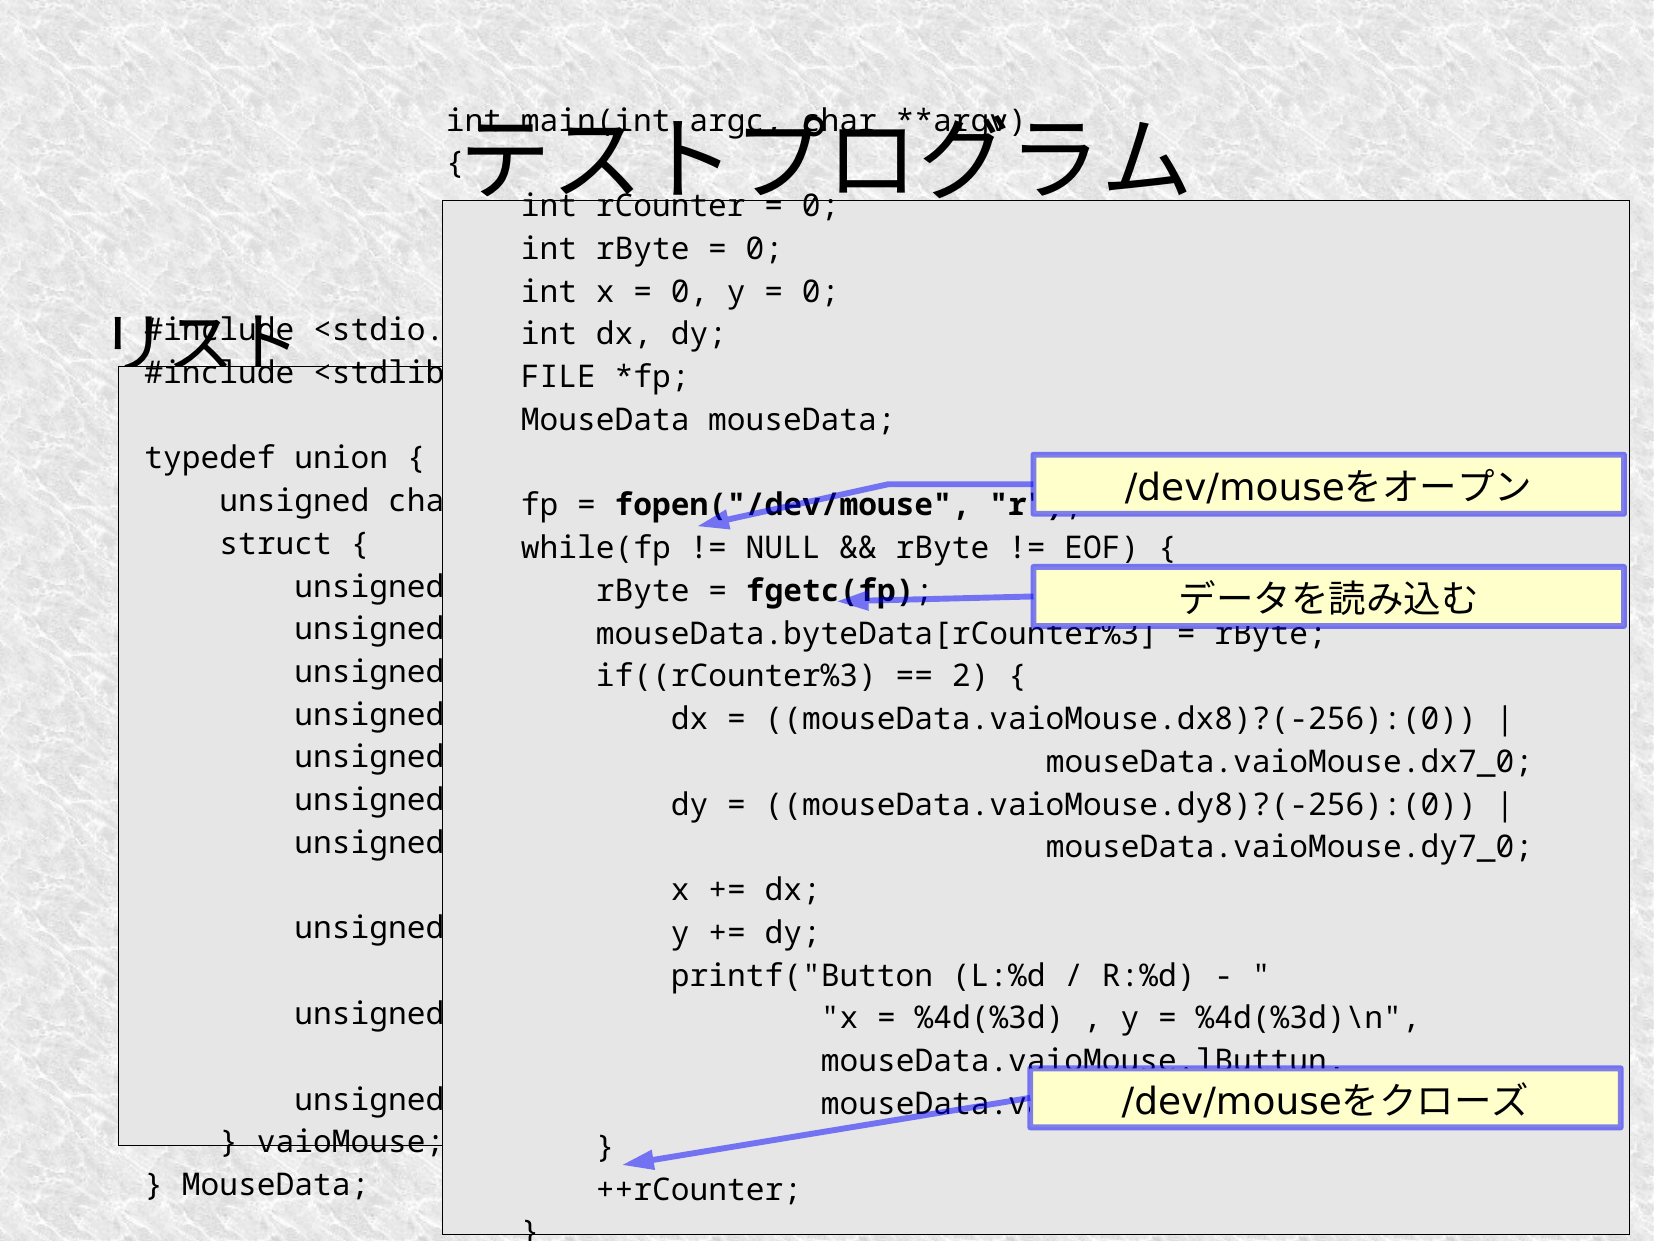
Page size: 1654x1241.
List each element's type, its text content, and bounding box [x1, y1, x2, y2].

title テストプログラム [82, 49, 1571, 257]
text_box データを読み込む [1033, 566, 1625, 626]
list リスト [82, 290, 442, 1109]
picture [0, 0, 1654, 1241]
text_box int main(int argc, char **argv) { int rCounter = 0; int rByte = 0; int x = 0, y = 0; int dx, dy; FILE *fp; MouseData mouseData; fp = fopen("/dev/mouse", "r"); while(fp != NULL && rByte != EOF) { rByte = fgetc(fp); mouseData.byteData[rCounter%3] = rByte; if((rCounter%3) == 2) { dx = ((mouseData.vaioMouse.dx8)?(-256):(0)) | mouseData.vaioMouse.dx7_0; dy = ((mouseData.vaioMouse.dy8)?(-256):(0)) | mouseData.vaioMouse.dy7_0; x += dx; y += dy; printf("Button (L:%d / R:%d) - " "x = %4d(%3d) , y = %4d(%3d)\n", mouseData.vaioMouse.lButtun, mouseData.vaioMouse.rButtun, x, dx, y, dy); } ++rCounter; } fclose(fp); } [442, 200, 1630, 1235]
text_box #include <stdio.h> #include <stdlib.h> typedef union { unsigned char byteData[4]; struct { unsigned int lButtun:1; unsigned int rButtun:1; unsigned int reserved0_1:1; unsigned int startflag0:1; unsigned int dx8:1; unsigned int dy8:1; unsigned int reserved0:2; unsigned int dx7_0:8; unsigned int dy7_0:8; unsigned int reserved3:8; } vaioMouse; } MouseData; [118, 366, 442, 1146]
text_box /dev/mouseをクローズ [1030, 1068, 1621, 1128]
text_box /dev/mouseをオープン [1033, 454, 1625, 514]
